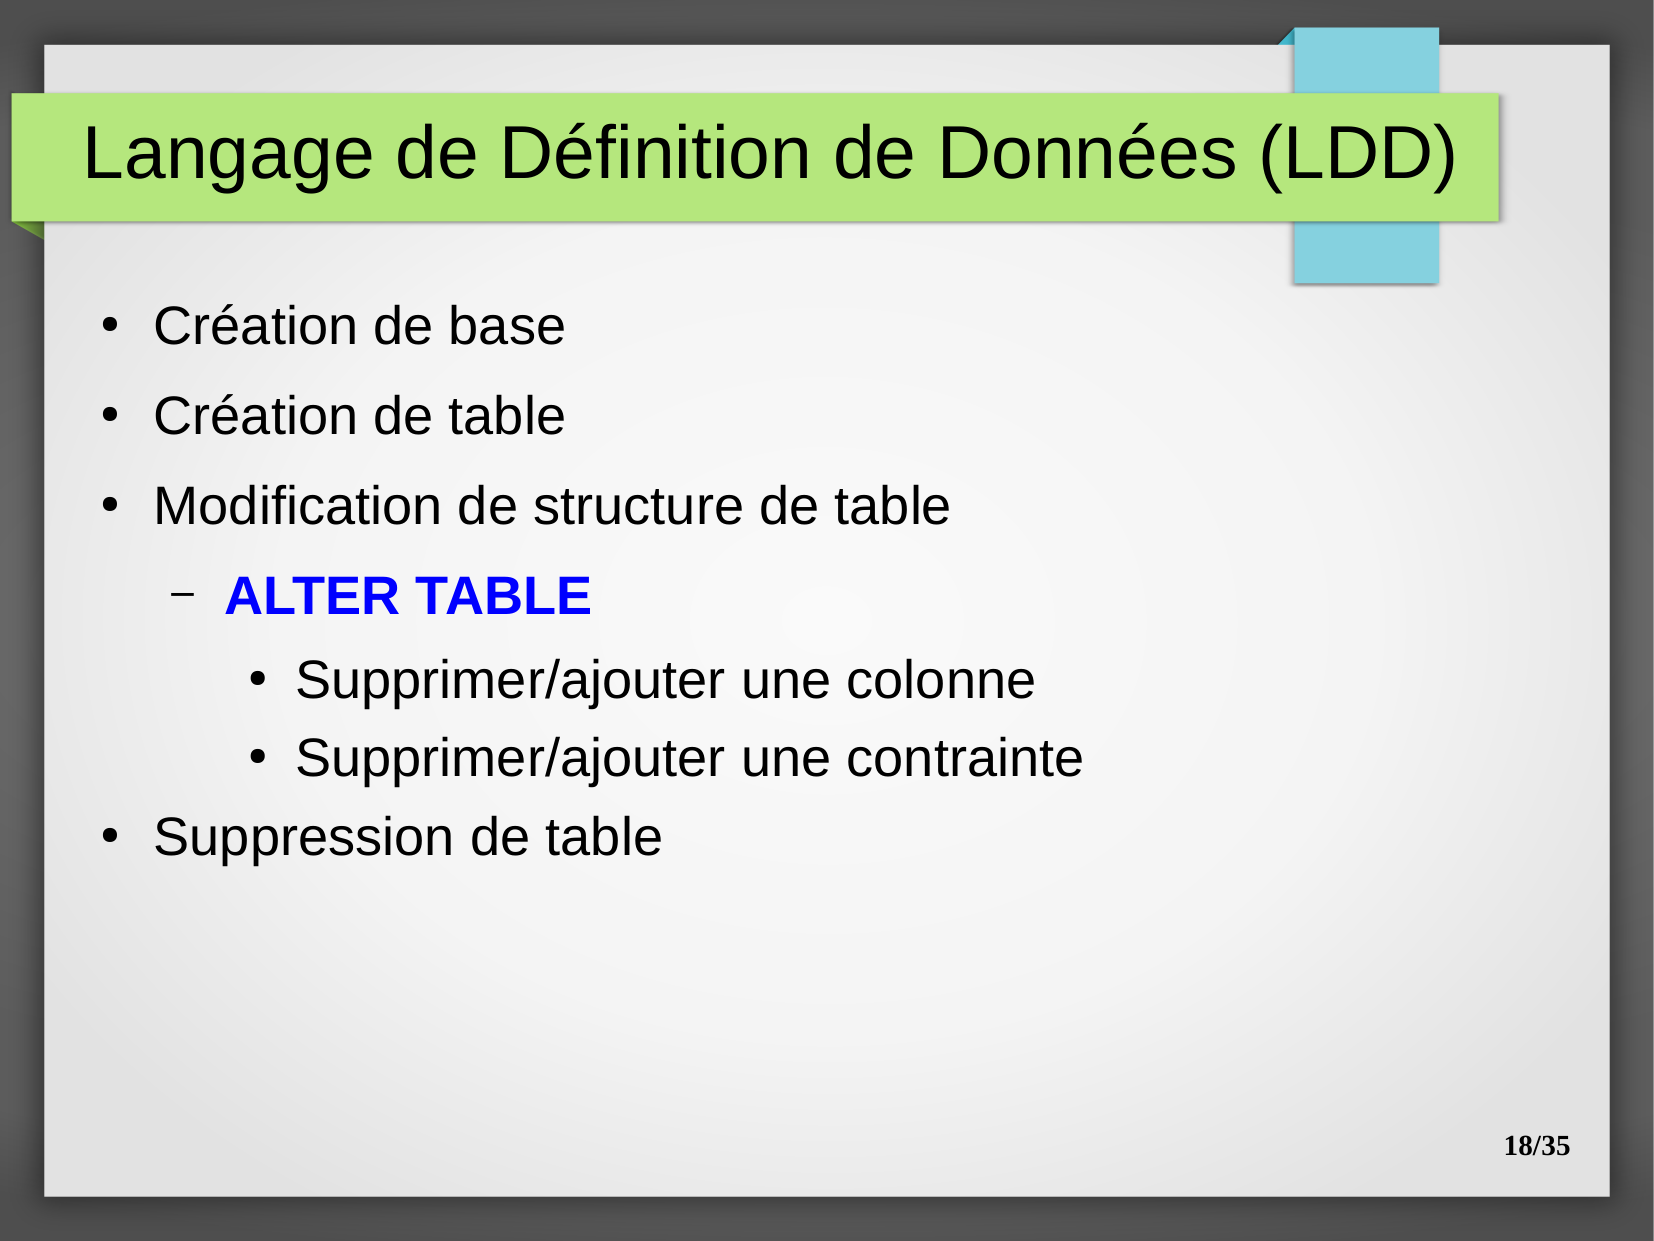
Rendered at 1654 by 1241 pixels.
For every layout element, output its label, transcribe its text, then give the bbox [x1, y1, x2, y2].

picture [0, 0, 1654, 1241]
list Création de base Création de table Modification de structure de table ALTER TABLE Supprimer/ajouter une colonne Supprimer/ajouter une contrainte Suppression de table [82, 295, 1571, 1015]
title Langage de Définition de Données (LDD) [82, 49, 1571, 257]
